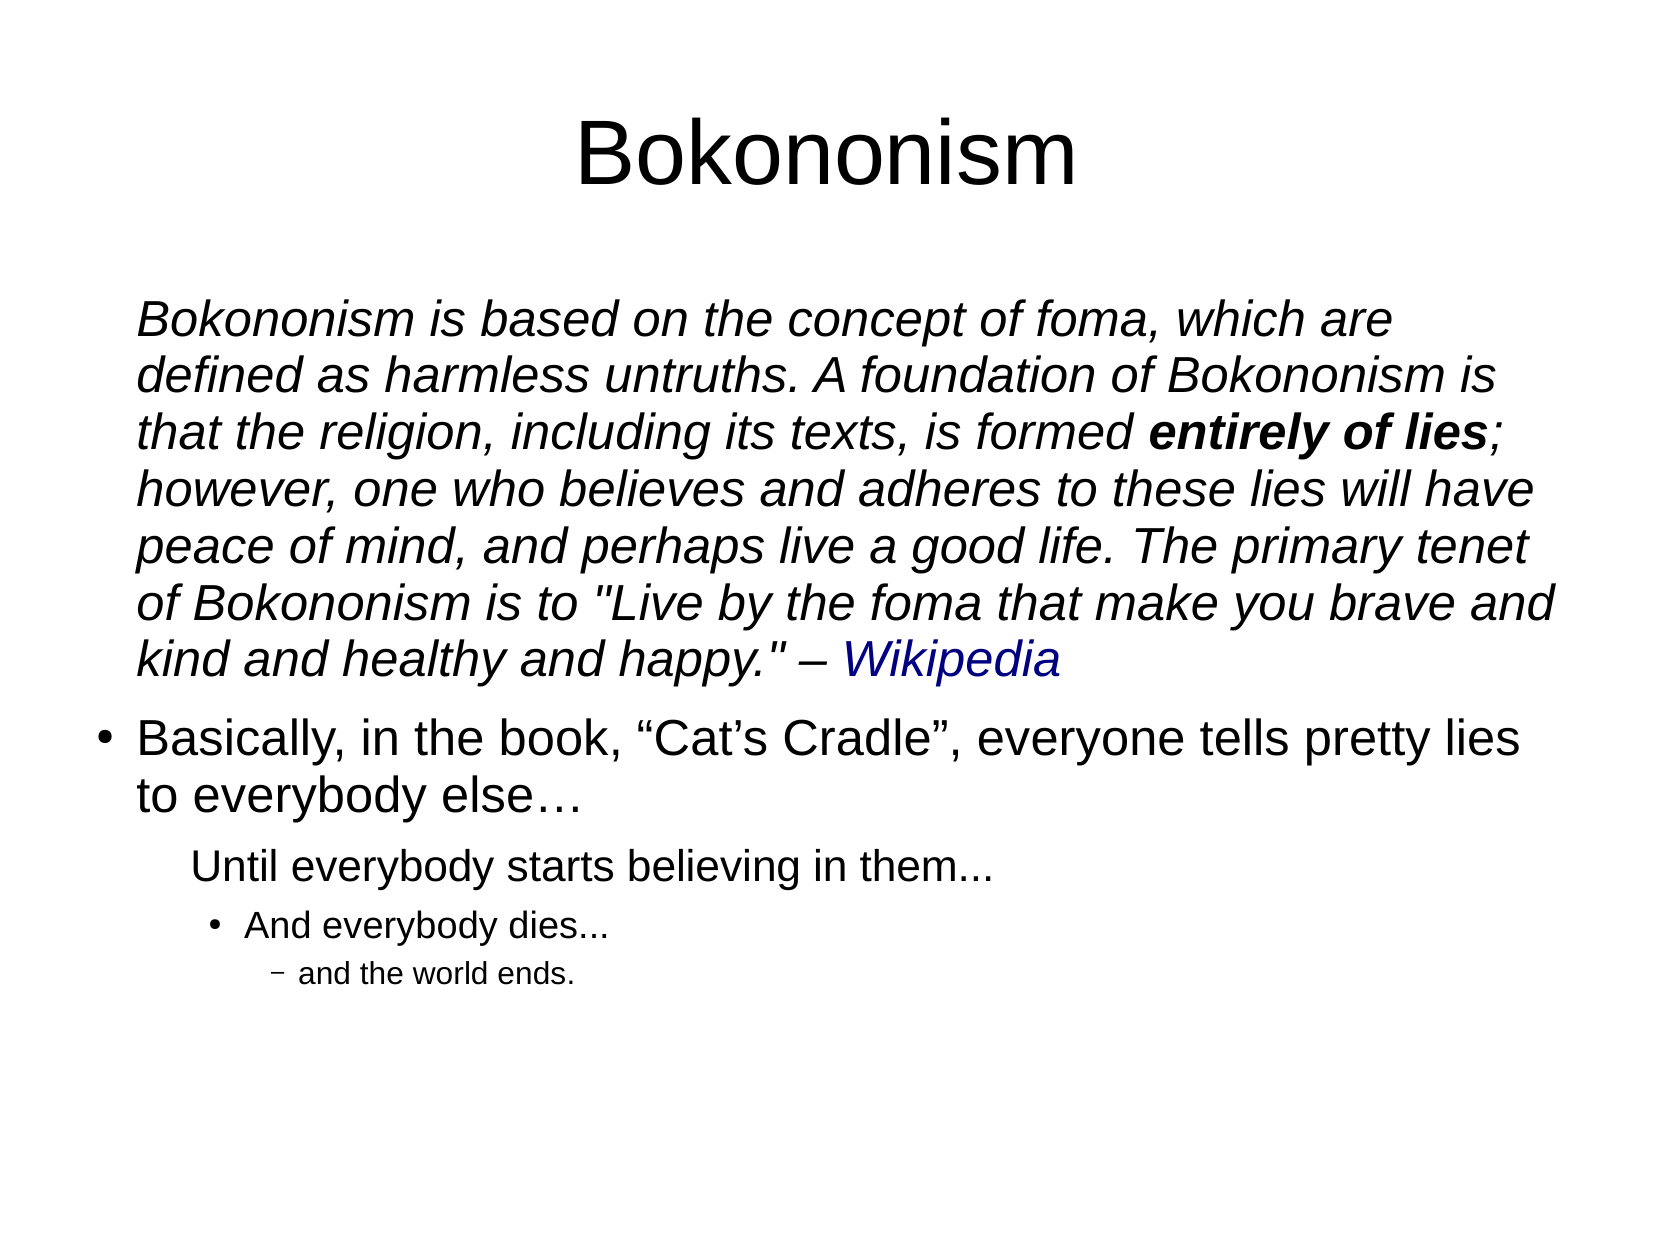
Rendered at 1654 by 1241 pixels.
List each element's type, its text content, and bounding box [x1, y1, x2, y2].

title Bokononism [82, 49, 1571, 257]
list Bokononism is based on the concept of foma, which are defined as harmless untruths. A foundation of Bokononism is that the religion, including its texts, is formed entirely of lies; however, one who believes and adheres to these lies will have peace of mind, and perhaps live a good life. The primary tenet of Bokononism is to "Live by the foma that make you brave and kind and healthy and happy." – Wikipedia Basically, in the book, “Cat’s Cradle”, everyone tells pretty lies to everybody else… Until everybody starts believing in them... And everybody dies... and the world ends. [82, 290, 1571, 1010]
